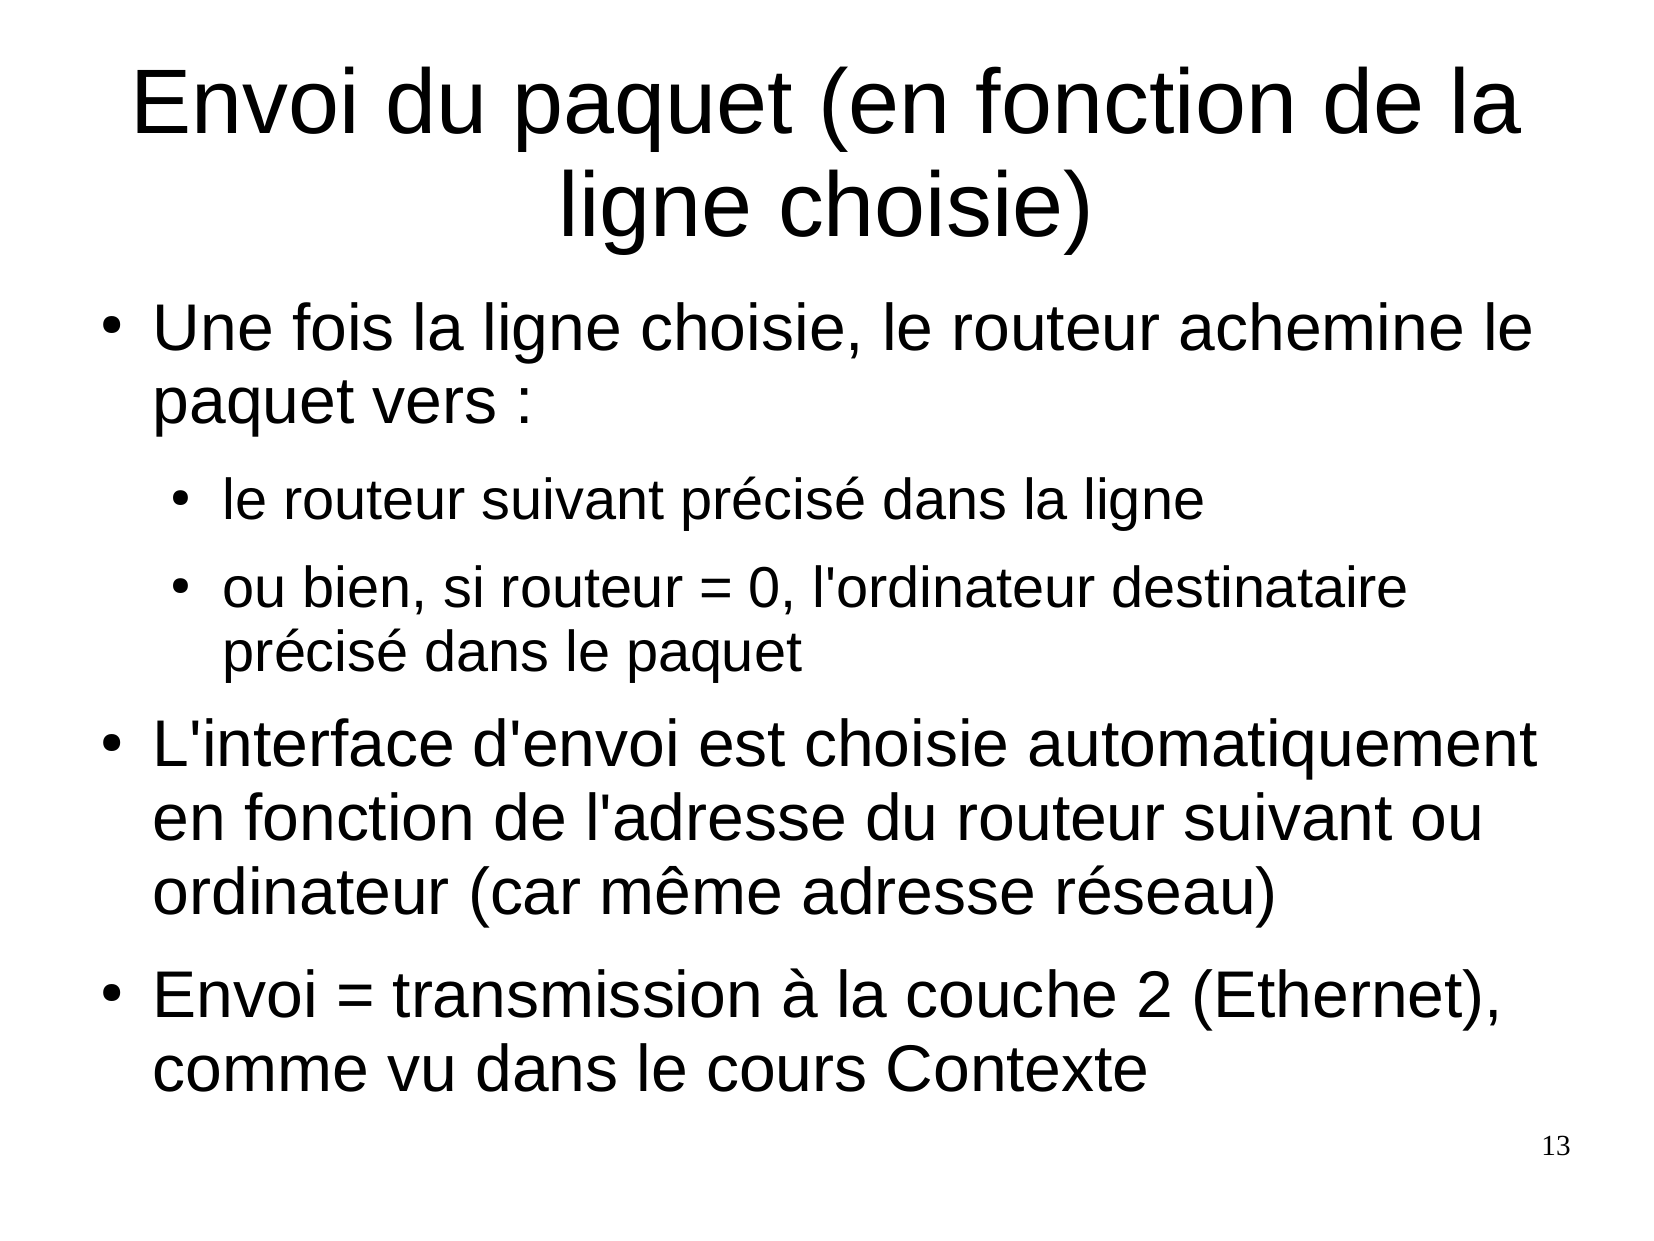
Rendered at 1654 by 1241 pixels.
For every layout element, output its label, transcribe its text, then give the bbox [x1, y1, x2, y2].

list Une fois la ligne choisie, le routeur achemine le paquet vers : le routeur suivant précisé dans la ligne ou bien, si routeur = 0, l'ordinateur destinataire précisé dans le paquet L'interface d'envoi est choisie automatiquement en fonction de l'adresse du routeur suivant ou ordinateur (car même adresse réseau) Envoi = transmission à la couche 2 (Ethernet), comme vu dans le cours Contexte [82, 290, 1571, 1112]
title Envoi du paquet (en fonction de la ligne choisie) [82, 50, 1571, 256]
